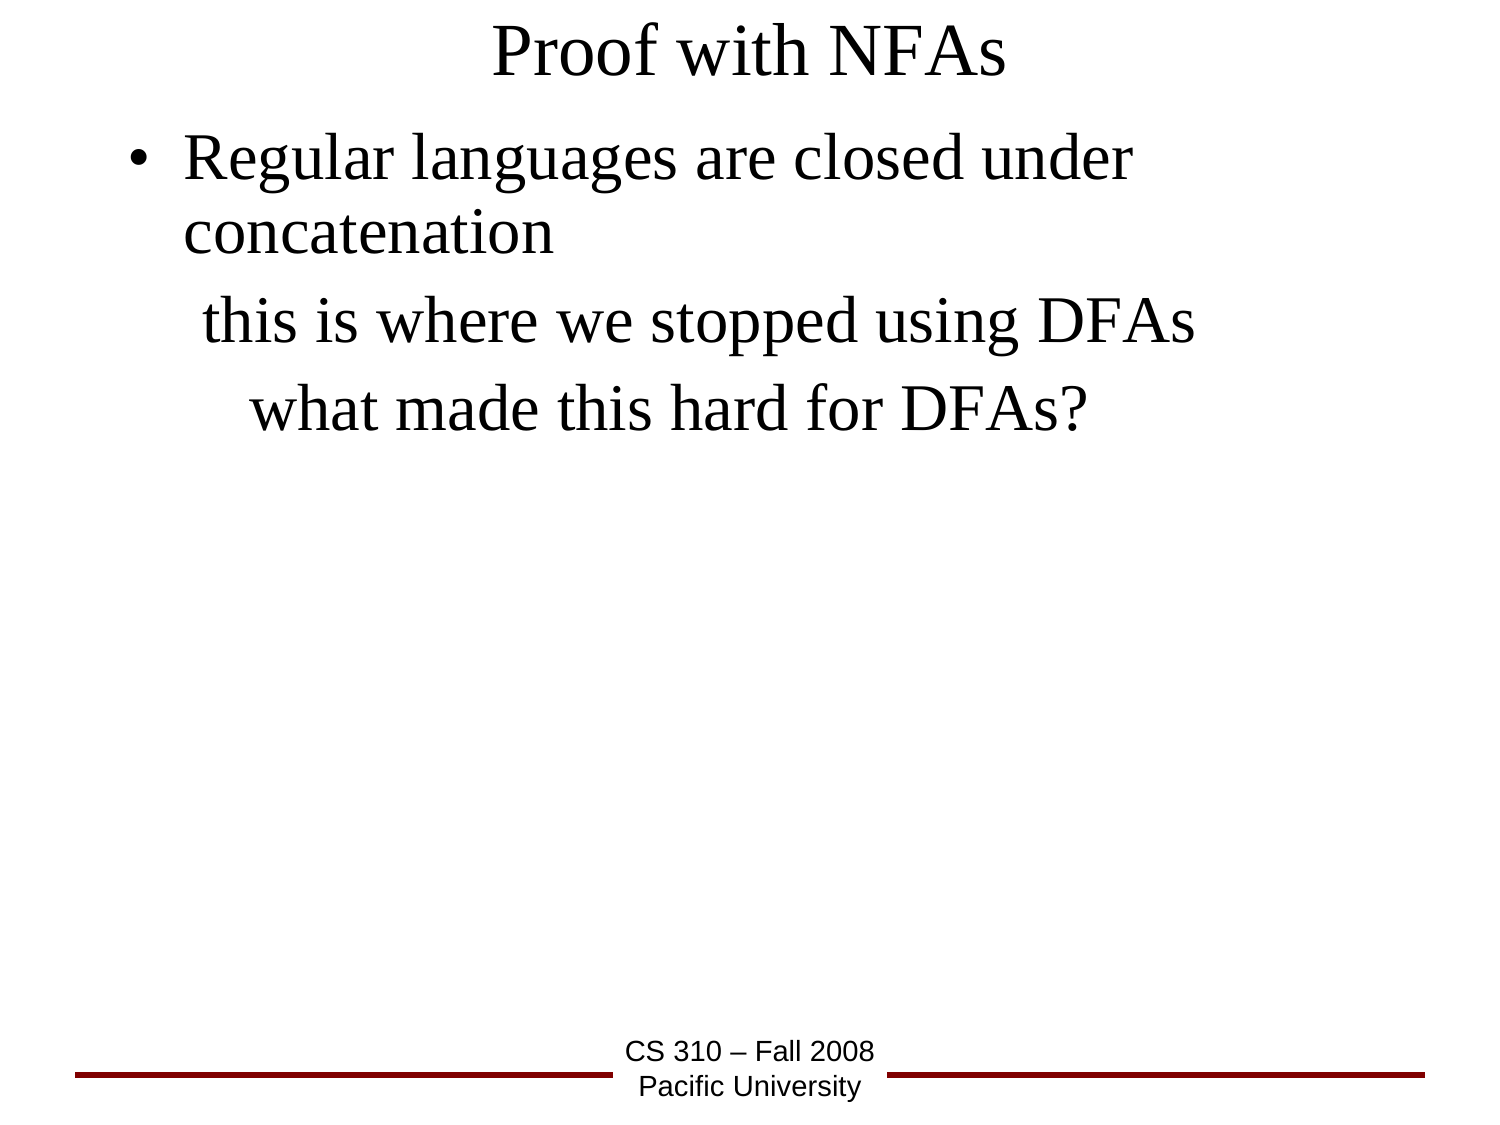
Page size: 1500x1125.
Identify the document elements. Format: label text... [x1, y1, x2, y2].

list Regular languages are closed under concatenation this is where we stopped using DFAs what made this hard for DFAs? [112, 112, 1388, 1001]
title Proof with NFAs [112, 0, 1388, 103]
